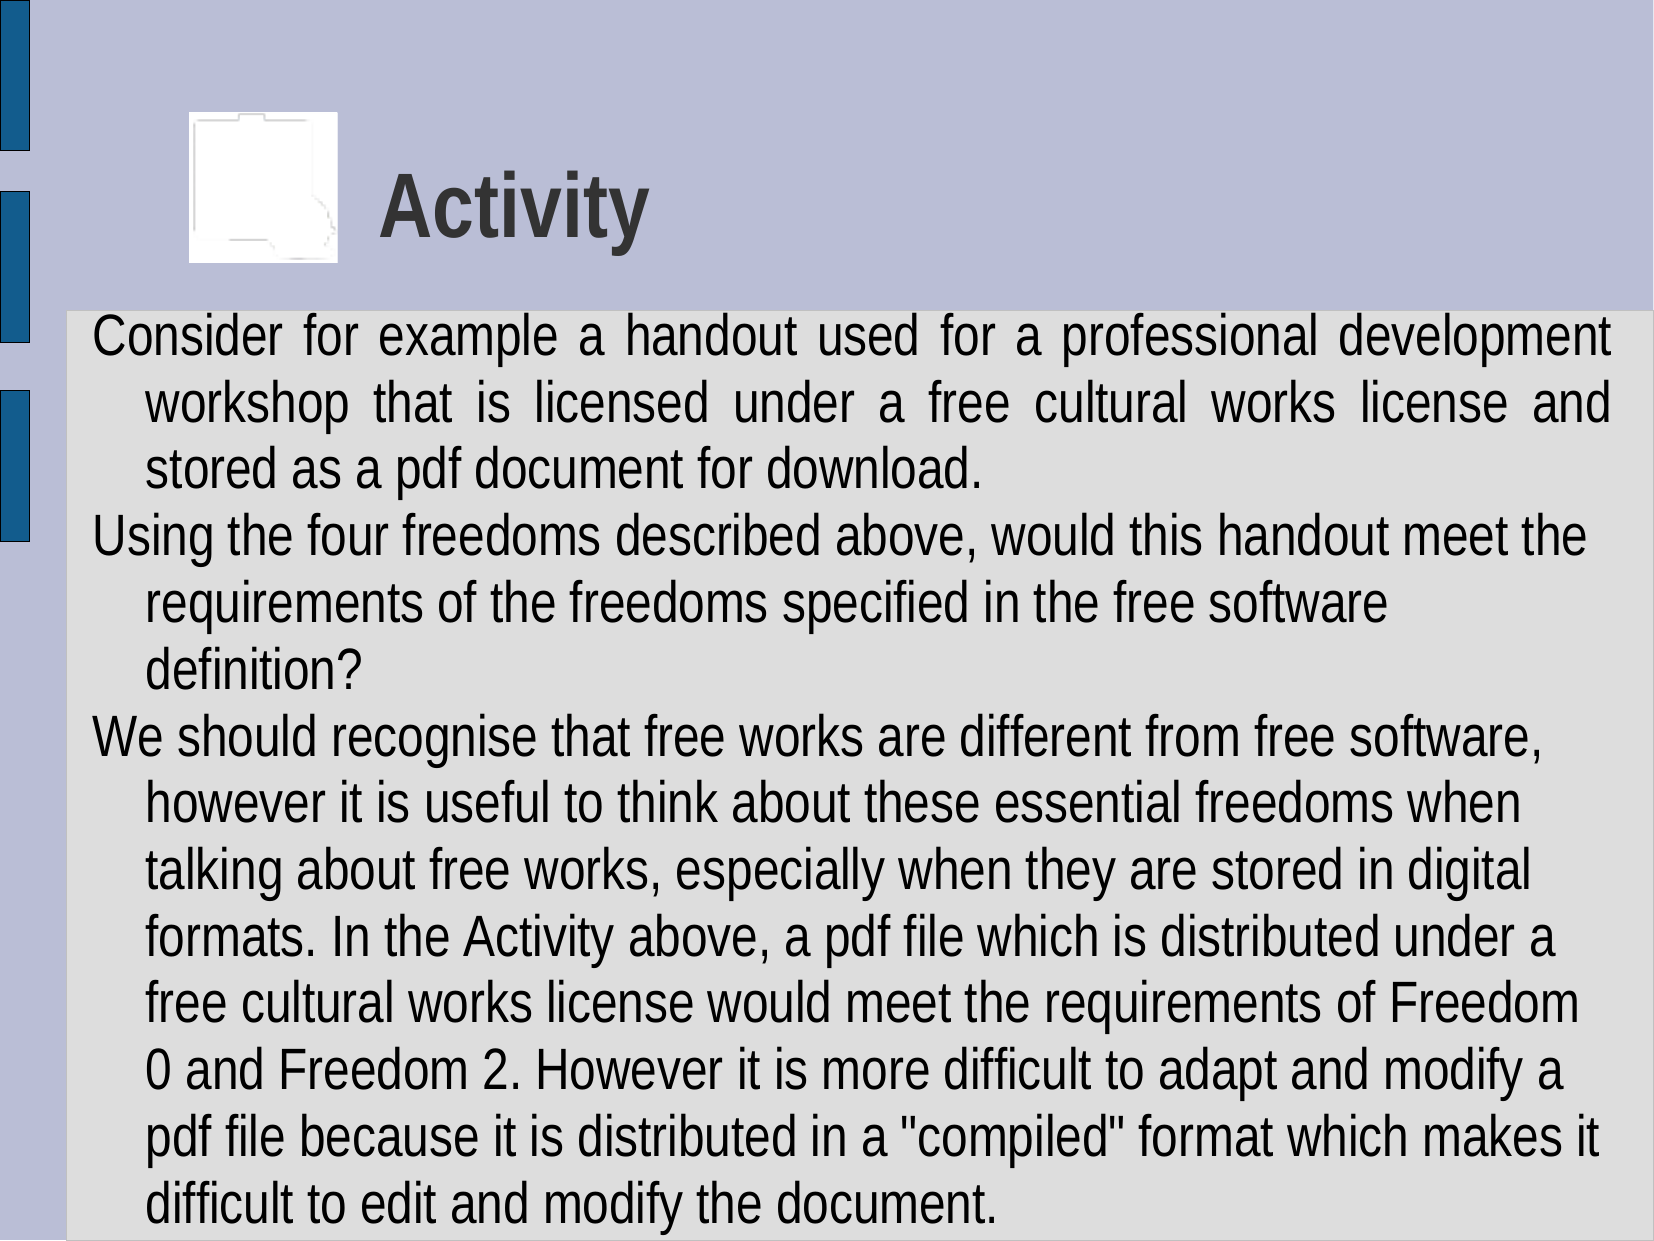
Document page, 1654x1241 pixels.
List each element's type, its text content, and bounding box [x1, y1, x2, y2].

title Activity [378, 107, 1463, 301]
picture [189, 112, 338, 263]
list Consider for example a handout used for a professional development workshop that is licensed under a free cultural works license and stored as a pdf document for download. Using the four freedoms described above, would this handout meet the requirements of the freedoms specified in the free software definition? We should recognise that free works are different from free software, however it is useful to think about these essential freedoms when talking about free works, especially when they are stored in digital formats. In the Activity above, a pdf file which is distributed under a free cultural works license would meet the requirements of Freedom 0 and Freedom 2. However it is more difficult to adapt and modify a pdf file because it is distributed in a "compiled" format which makes it difficult to edit and modify the document. [75, 301, 1613, 1229]
